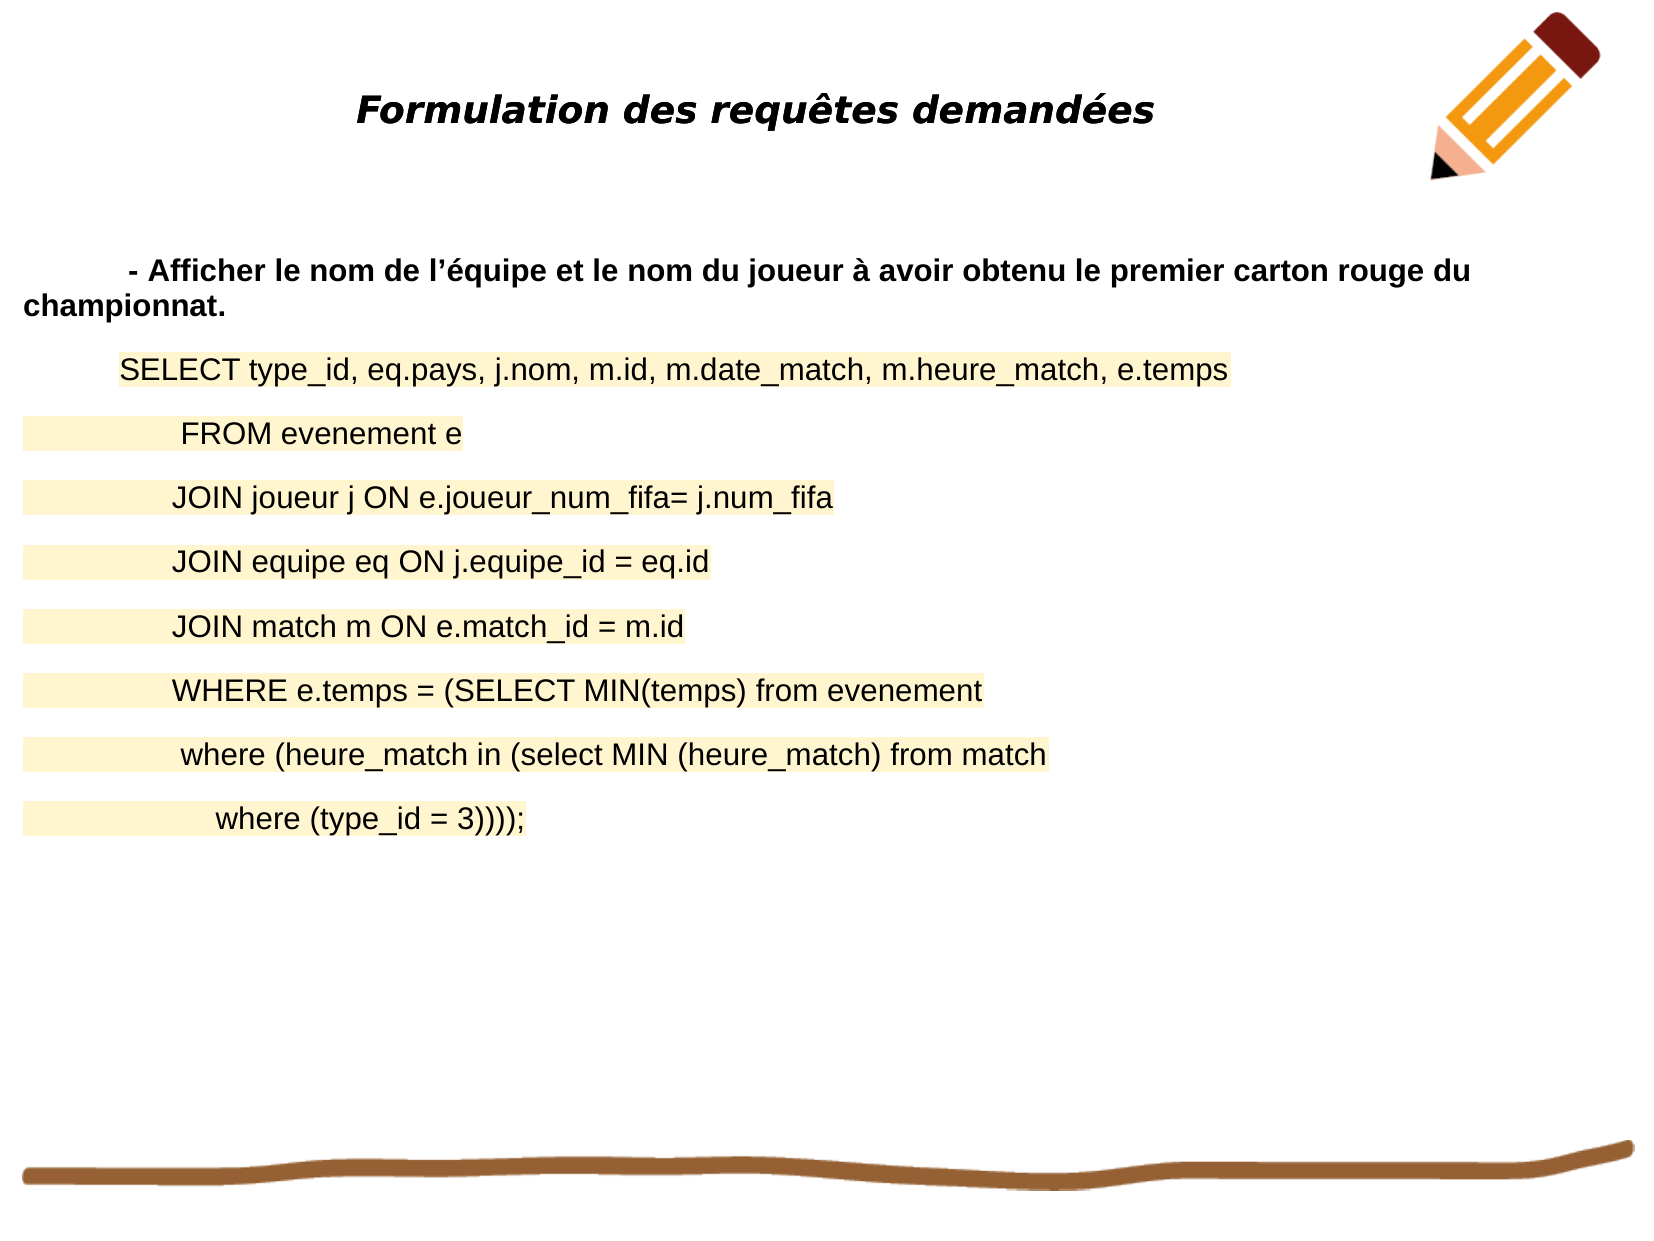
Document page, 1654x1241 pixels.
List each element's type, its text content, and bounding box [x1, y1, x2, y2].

title Formulation des requêtes demandées [82, 49, 1430, 172]
picture [22, 1140, 1635, 1191]
picture [1430, 12, 1601, 181]
list - Afficher le nom de l’équipe et le nom du joueur à avoir obtenu le premier carton rouge du championnat. SELECT type_id, eq.pays, j.nom, m.id, m.date_match, m.heure_match, e.temps FROM evenement e JOIN joueur j ON e.joueur_num_fifa= j.num_fifa JOIN equipe eq ON j.equipe_id = eq.id JOIN match m ON e.match_id = m.id WHERE e.temps = (SELECT MIN(temps) from evenement where (heure_match in (select MIN (heure_match) from match where (type_id = 3)))); [23, 188, 1654, 1182]
